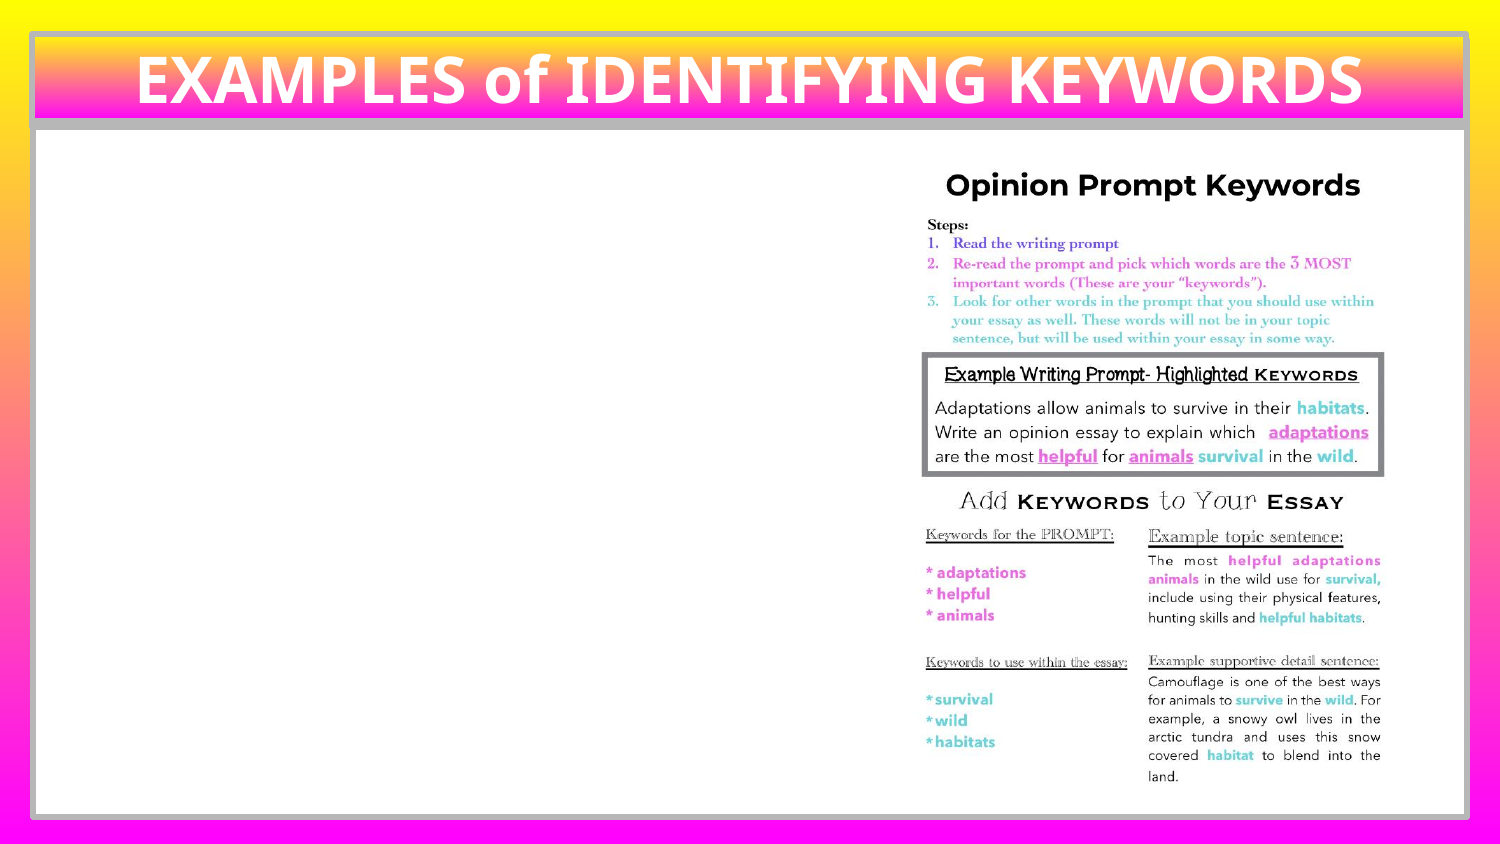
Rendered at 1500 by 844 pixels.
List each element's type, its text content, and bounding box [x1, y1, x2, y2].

text_box EXAMPLES of IDENTIFYING KEYWORDS [32, 34, 1466, 122]
picture [882, 152, 1429, 796]
text_box [32, 40, 1467, 817]
